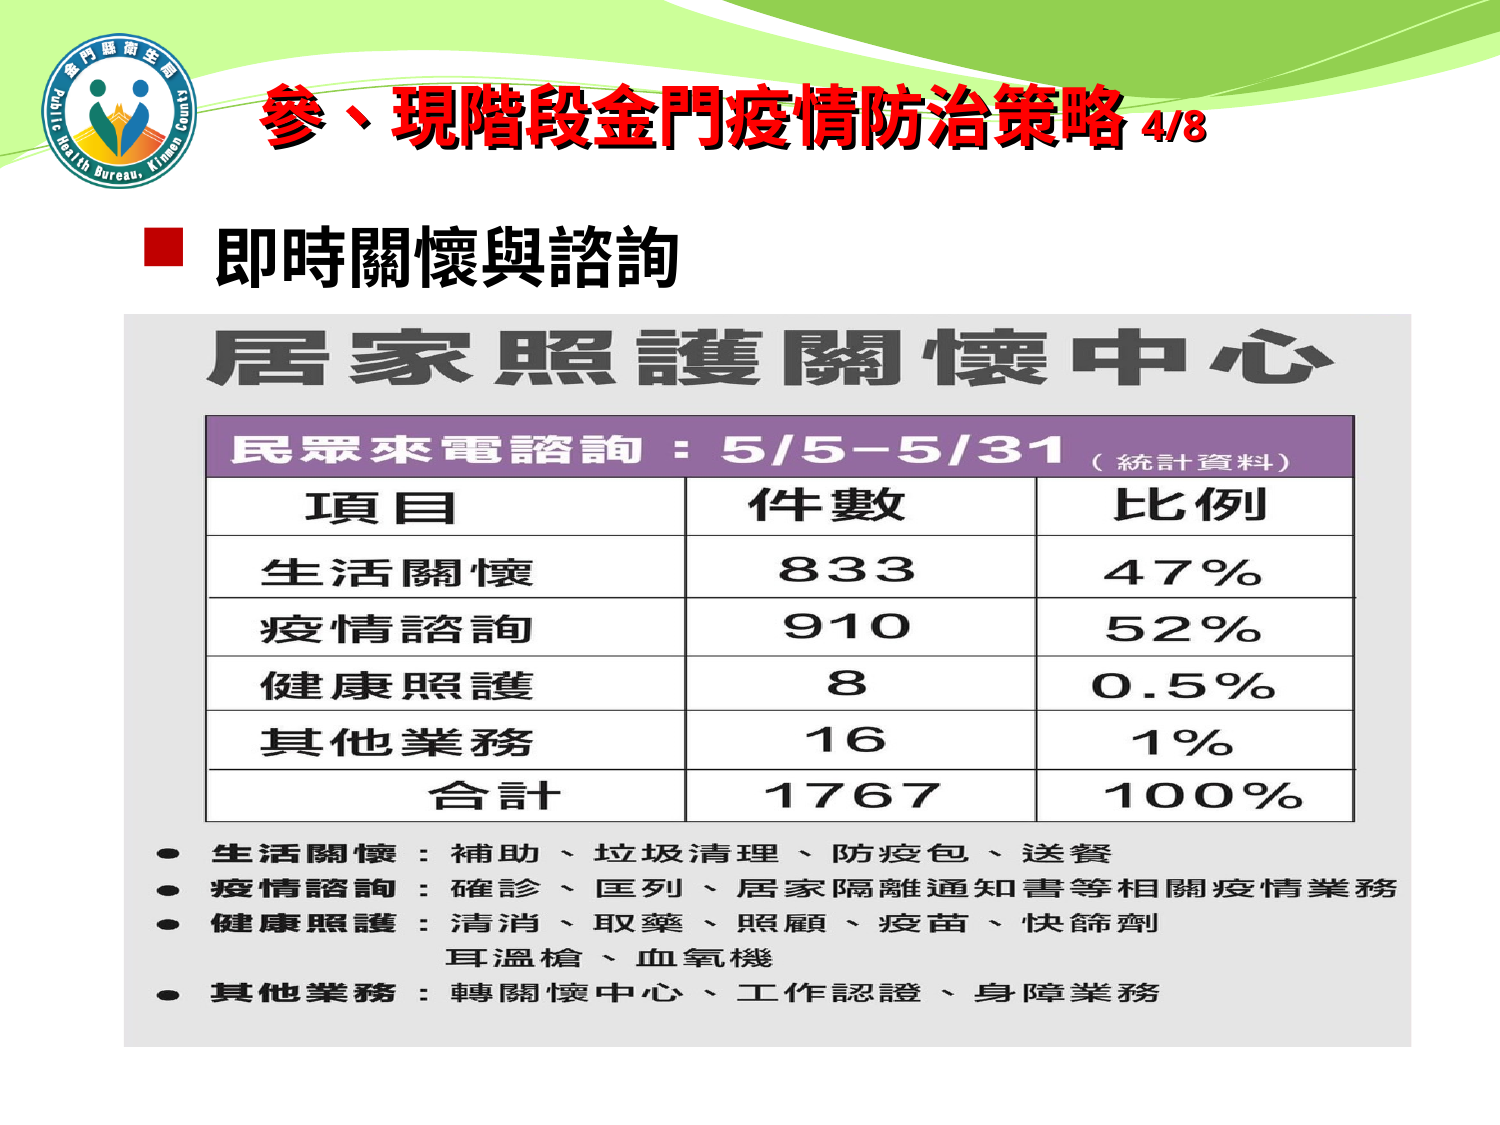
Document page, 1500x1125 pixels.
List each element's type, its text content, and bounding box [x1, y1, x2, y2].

text_box 參、現階段金門疫情防治策略4/8 [141, 66, 1323, 162]
picture [41, 33, 197, 189]
picture [123, 314, 1412, 1047]
text_box 即時關懷與諮詢 [123, 207, 696, 304]
